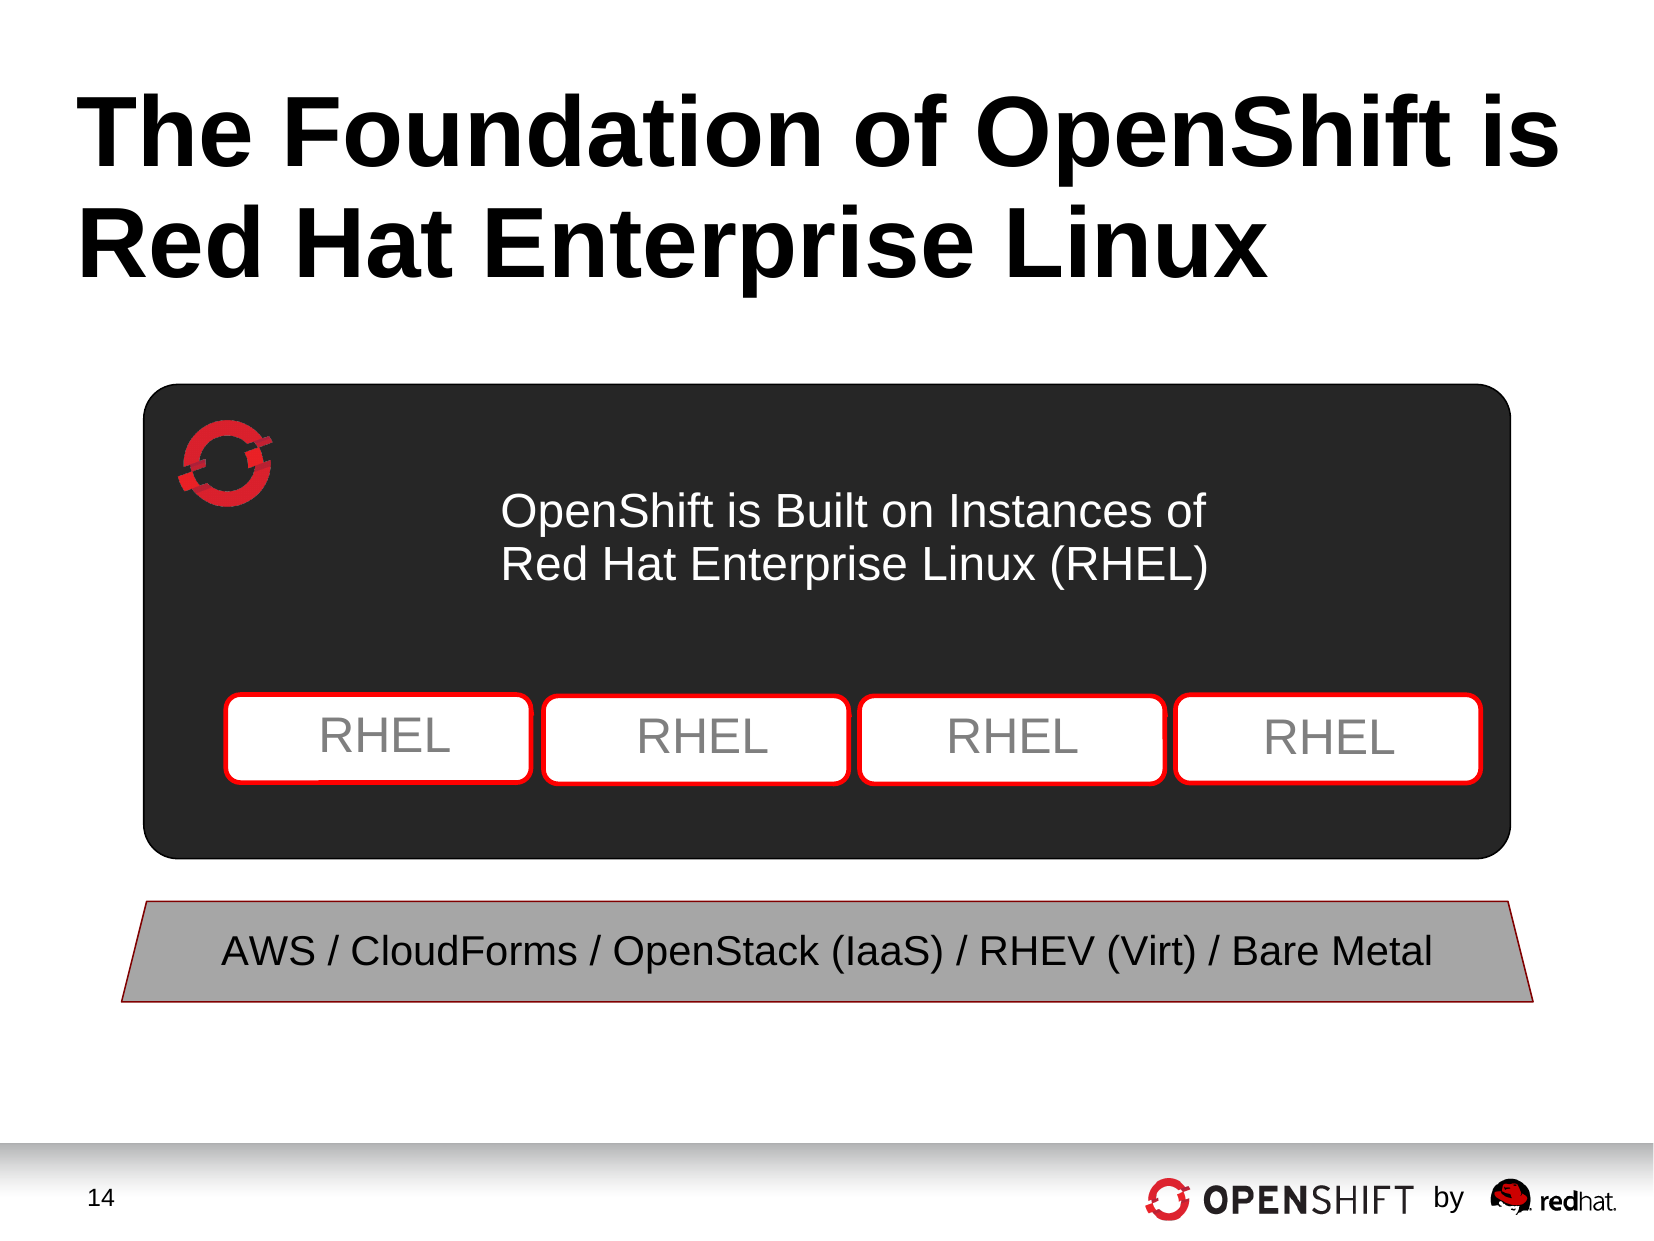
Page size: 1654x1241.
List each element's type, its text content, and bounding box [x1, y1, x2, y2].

text_box [143, 384, 1511, 859]
text_box RHEL [1247, 702, 1412, 773]
text_box OpenShift is Built on Instances of Red Hat Enterprise Linux (RHEL) [485, 477, 1327, 600]
text_box RHEL [303, 700, 467, 772]
picture [0, 1143, 1654, 1241]
text_box RHEL [931, 701, 1095, 773]
picture [177, 420, 275, 510]
title The Foundation of OpenShift is Red Hat Enterprise Linux [76, 77, 1565, 301]
text_box AWS / CloudForms / OpenStack (IaaS) / RHEV (Virt) / Bare Metal [121, 901, 1534, 1002]
text_box RHEL [621, 701, 785, 773]
